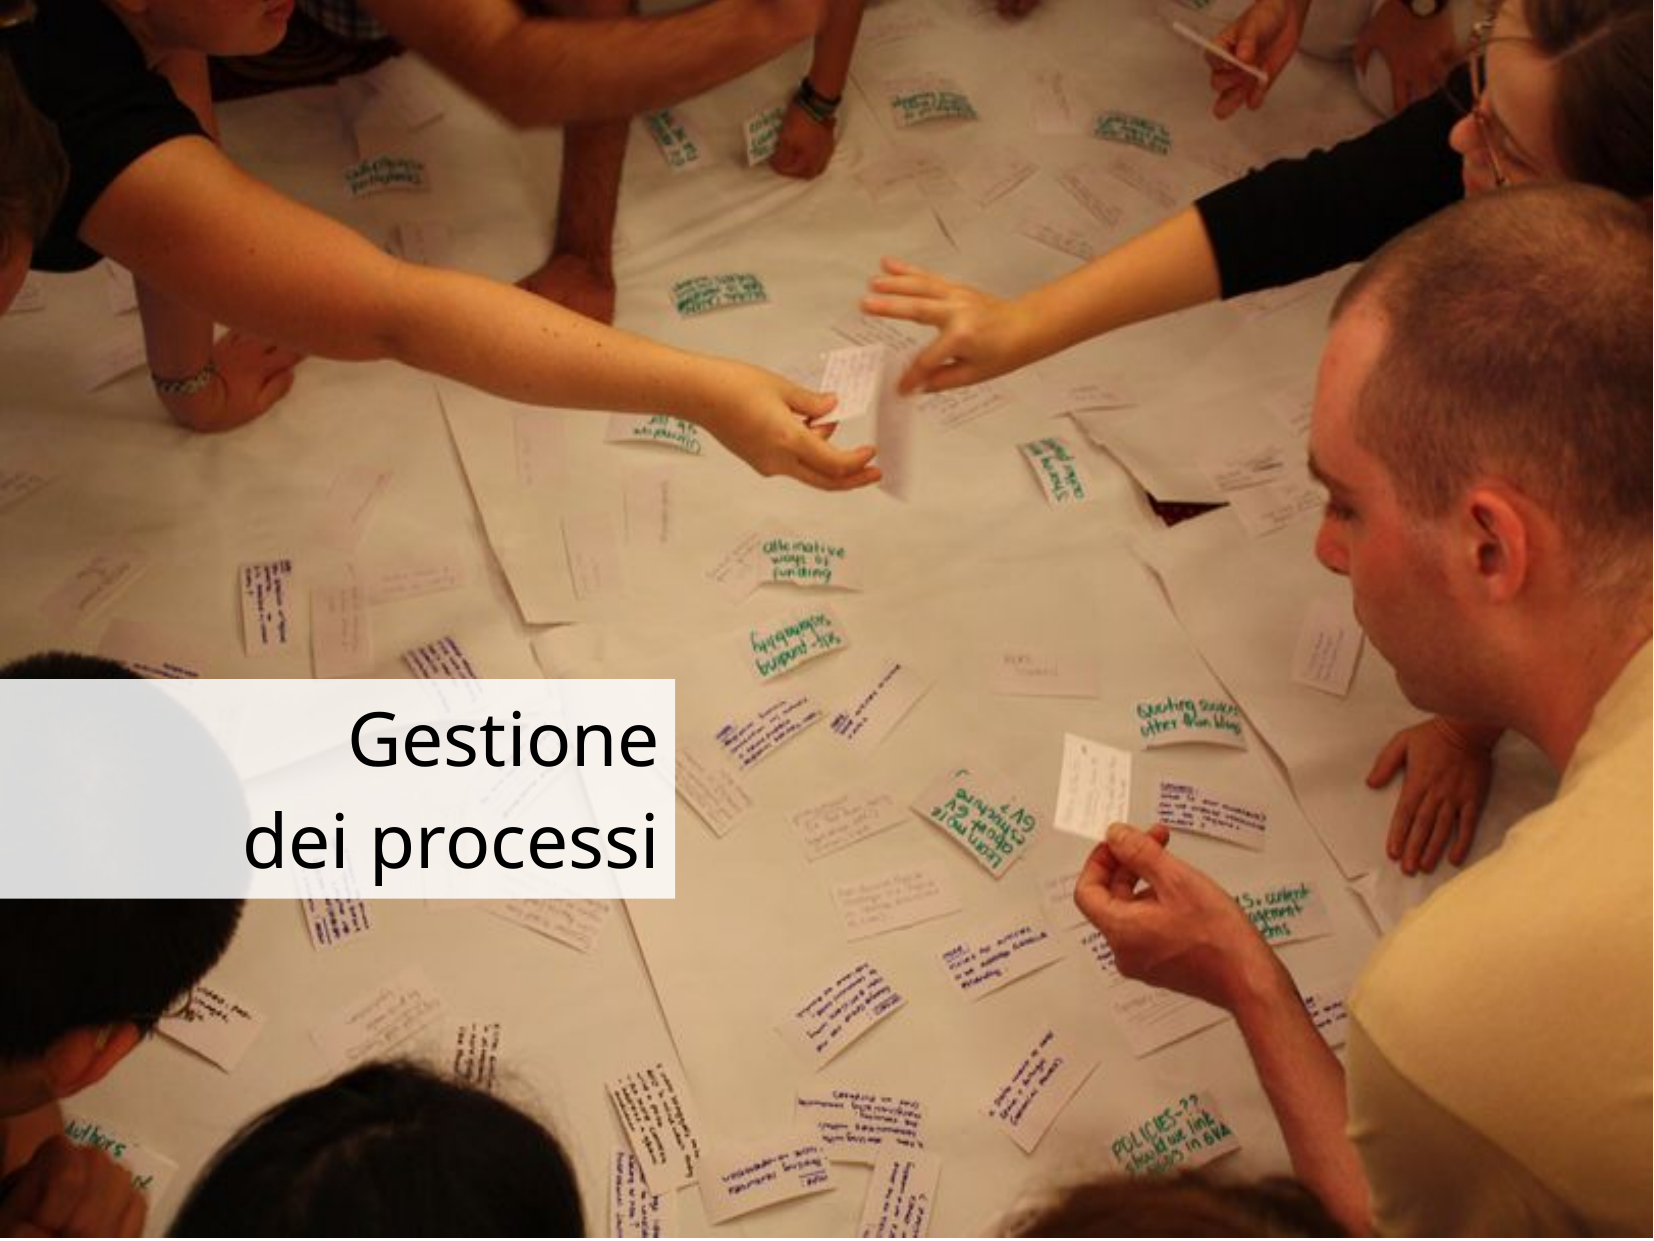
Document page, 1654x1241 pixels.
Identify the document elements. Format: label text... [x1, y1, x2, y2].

picture [0, 0, 1653, 1238]
text_box Gestione dei processi [0, 679, 676, 863]
